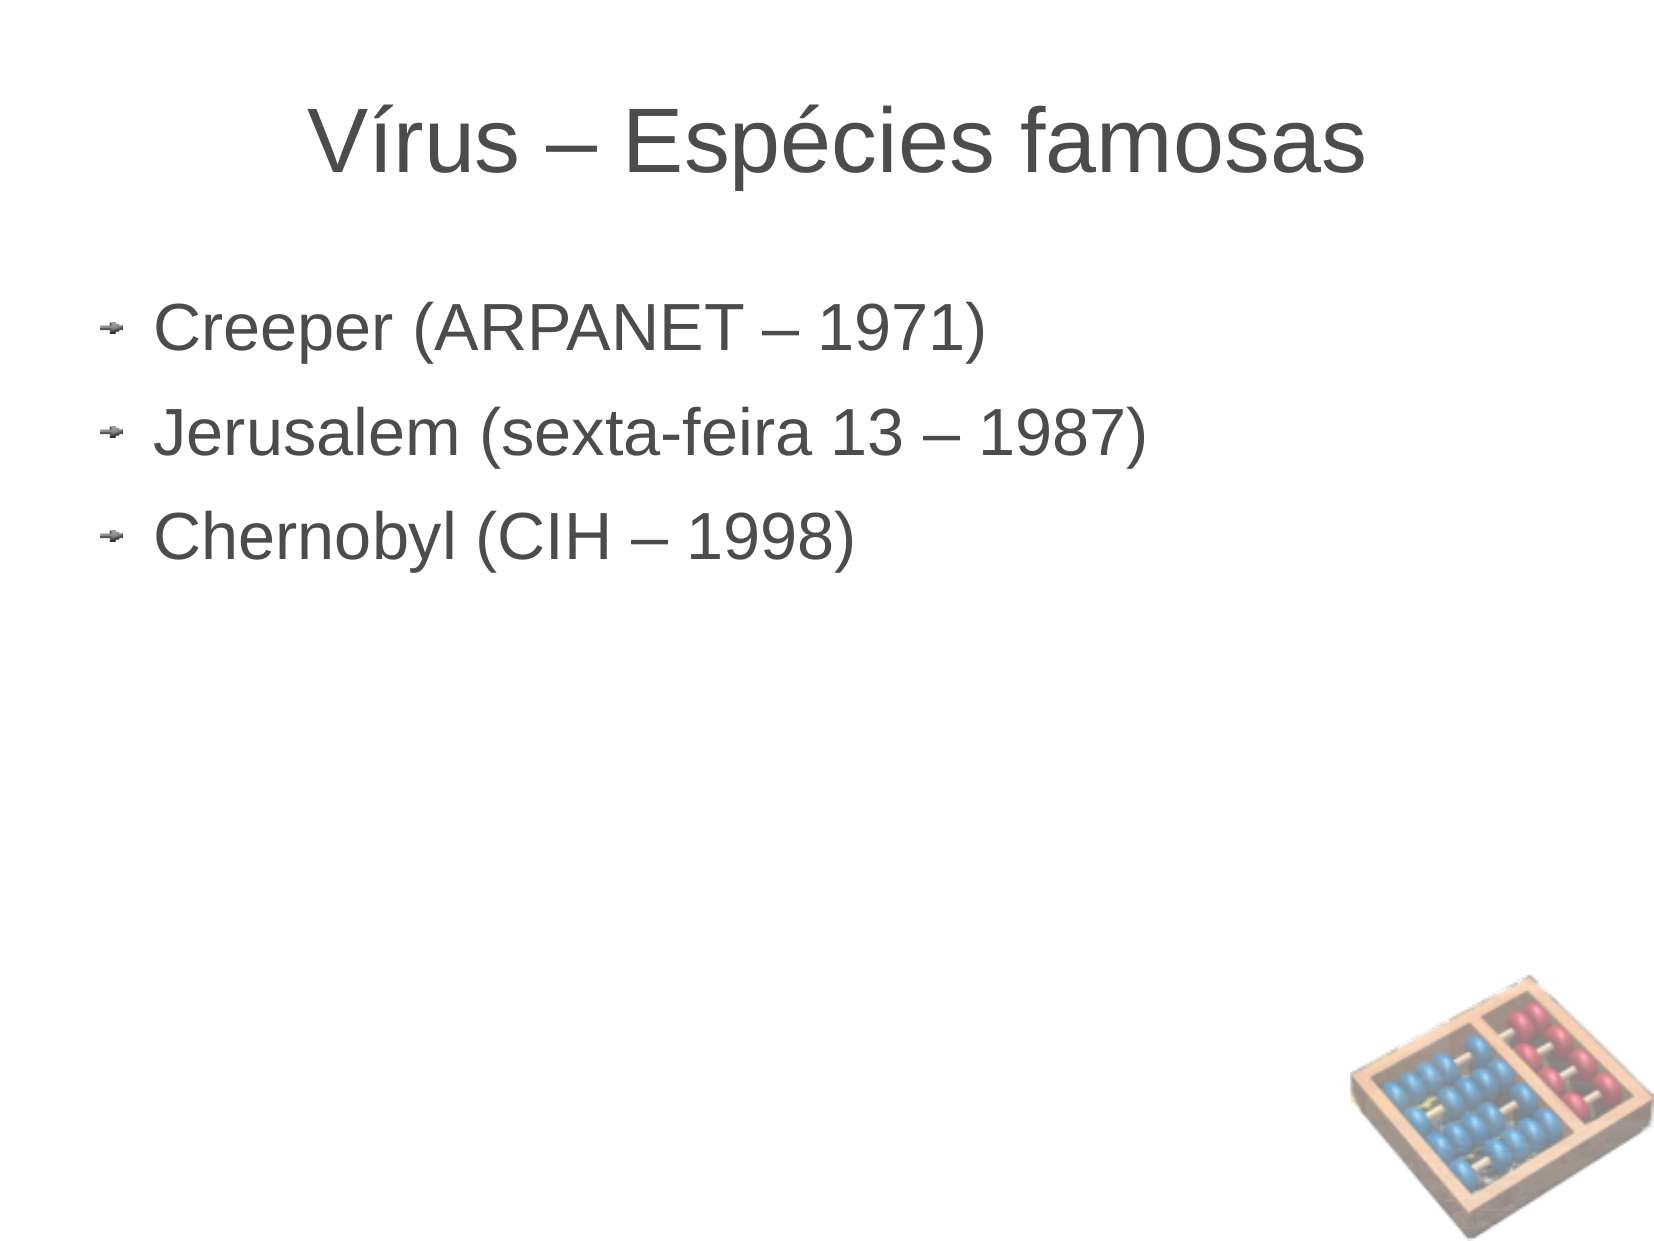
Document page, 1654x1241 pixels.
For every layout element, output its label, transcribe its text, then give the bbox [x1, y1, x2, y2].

list Creeper (ARPANET – 1971) Jerusalem (sexta-feira 13 – 1987) Chernobyl (CIH – 1998) [82, 290, 1571, 1109]
title Vírus – Espécies famosas [75, 44, 1601, 238]
